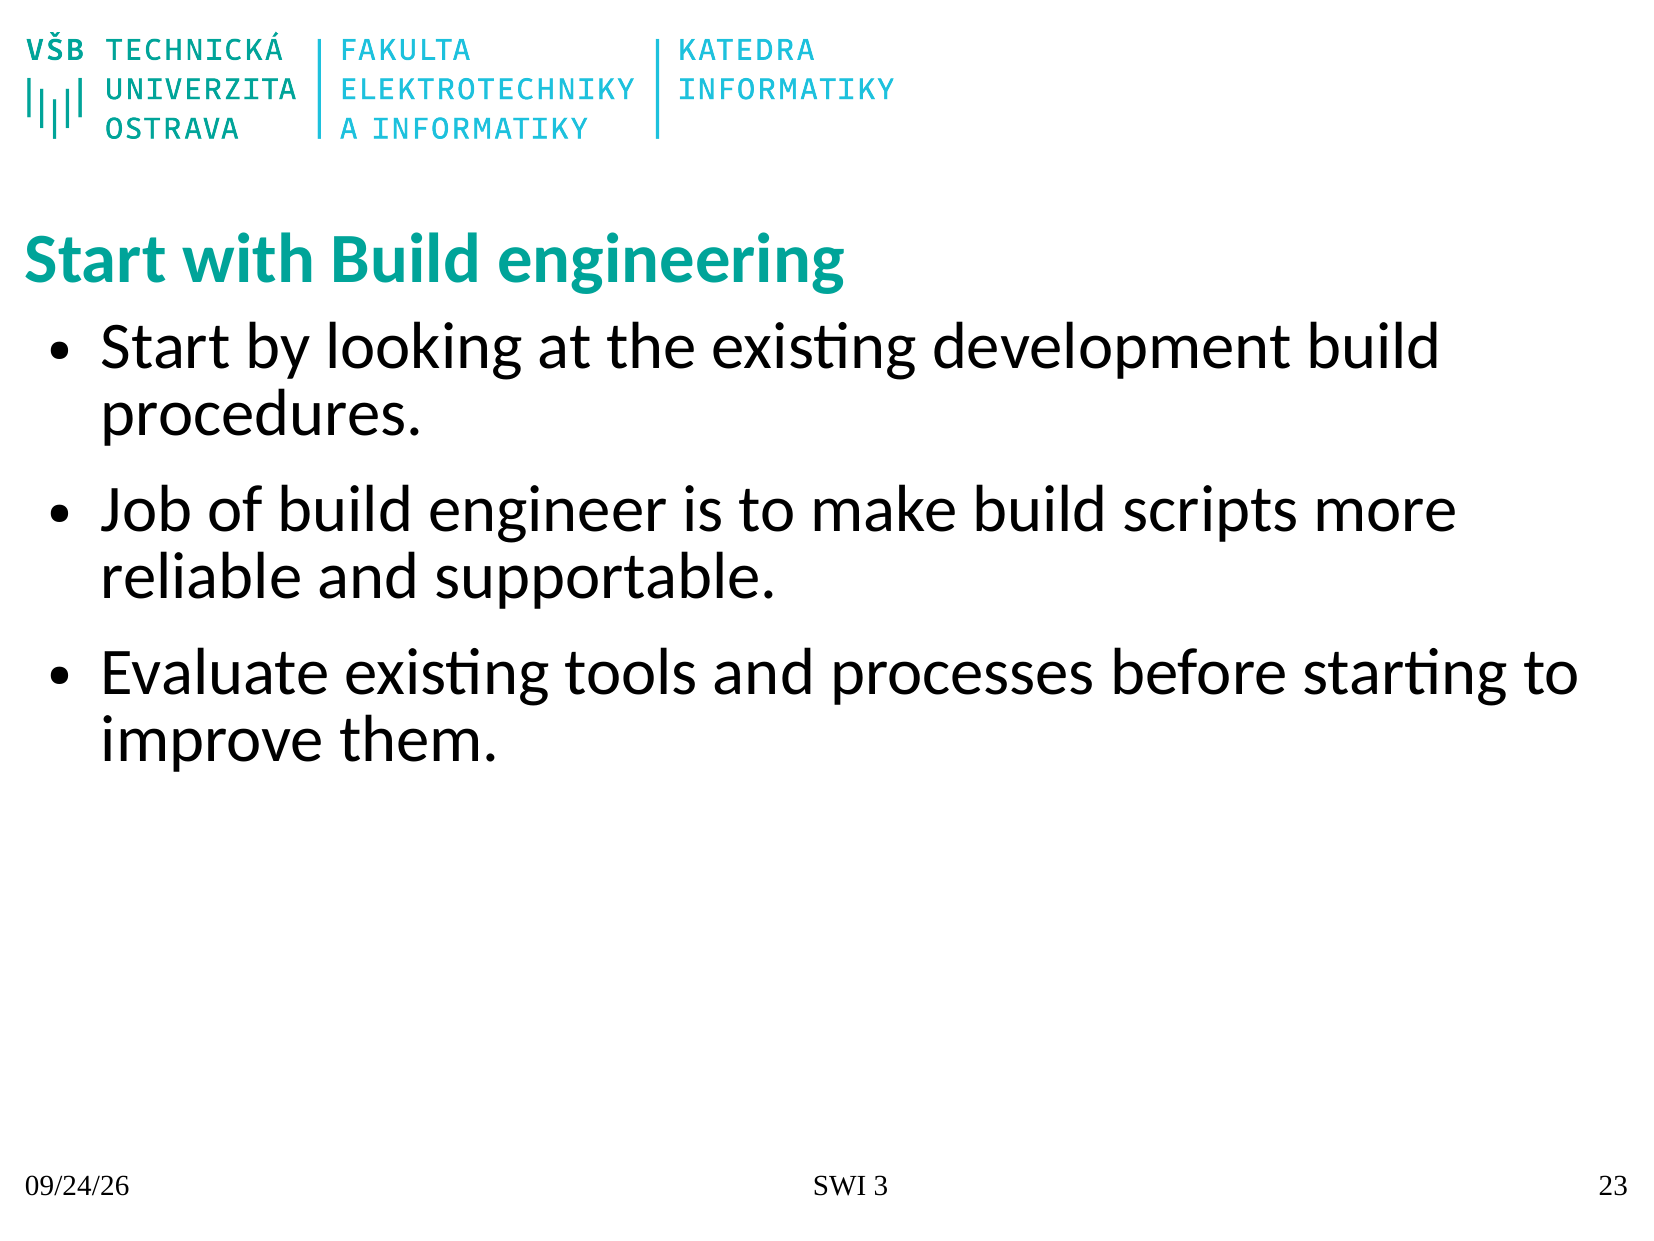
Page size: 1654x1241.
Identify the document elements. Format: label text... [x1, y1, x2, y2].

picture [26, 31, 894, 139]
title Start with Build engineering [24, 169, 1629, 300]
list Start by looking at the existing development build procedures. Job of build engineer is to make build scripts more reliable and supportable. Evaluate existing tools and processes before starting to improve them. [30, 318, 1629, 1146]
